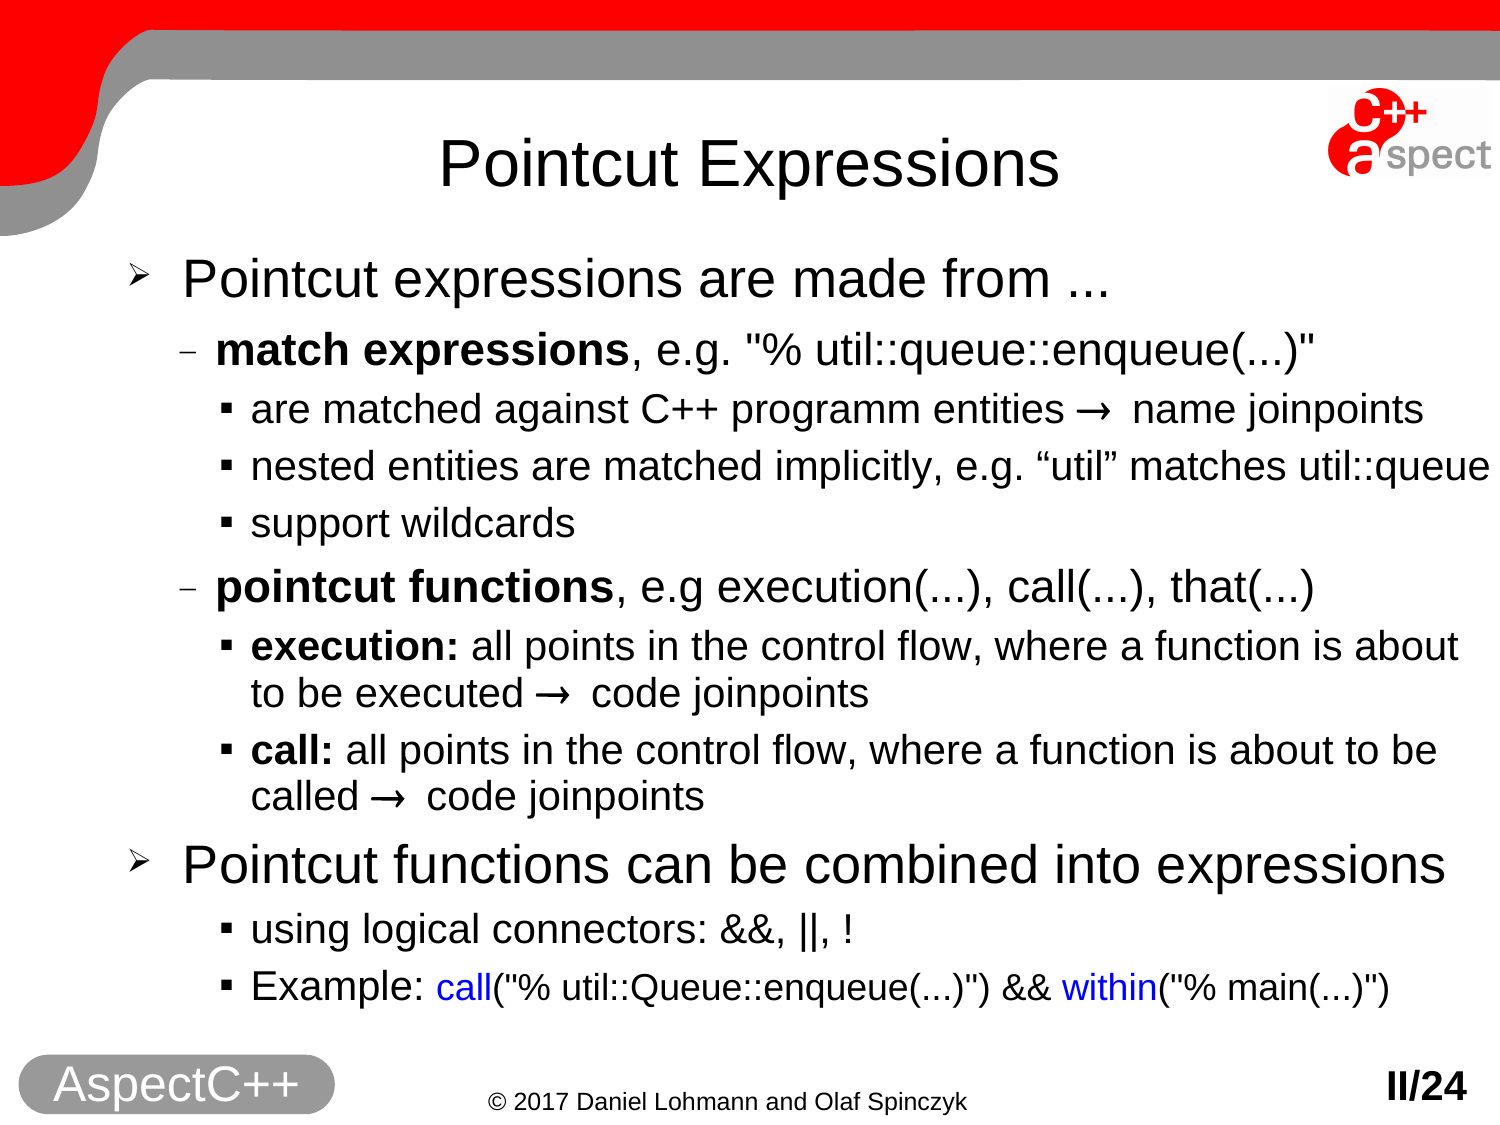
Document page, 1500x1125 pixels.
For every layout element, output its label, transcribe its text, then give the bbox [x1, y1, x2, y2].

title Pointcut Expressions [112, 98, 1388, 223]
list Pointcut expressions are made from ... match expressions, e.g. "% util::queue::enqueue(...)" are matched against C++ programm entities  name joinpoints nested entities are matched implicitly, e.g. “util” matches util::queue support wildcards pointcut functions, e.g execution(...), call(...), that(...) execution: all points in the control flow, where a function is about to be executed  code joinpoints call: all points in the control flow, where a function is about to be called  code joinpoints Pointcut functions can be combined into expressions using logical connectors: &&, ||, ! Example: call("% util::Queue::enqueue(...)") && within("% main(...)") [126, 248, 1493, 1070]
